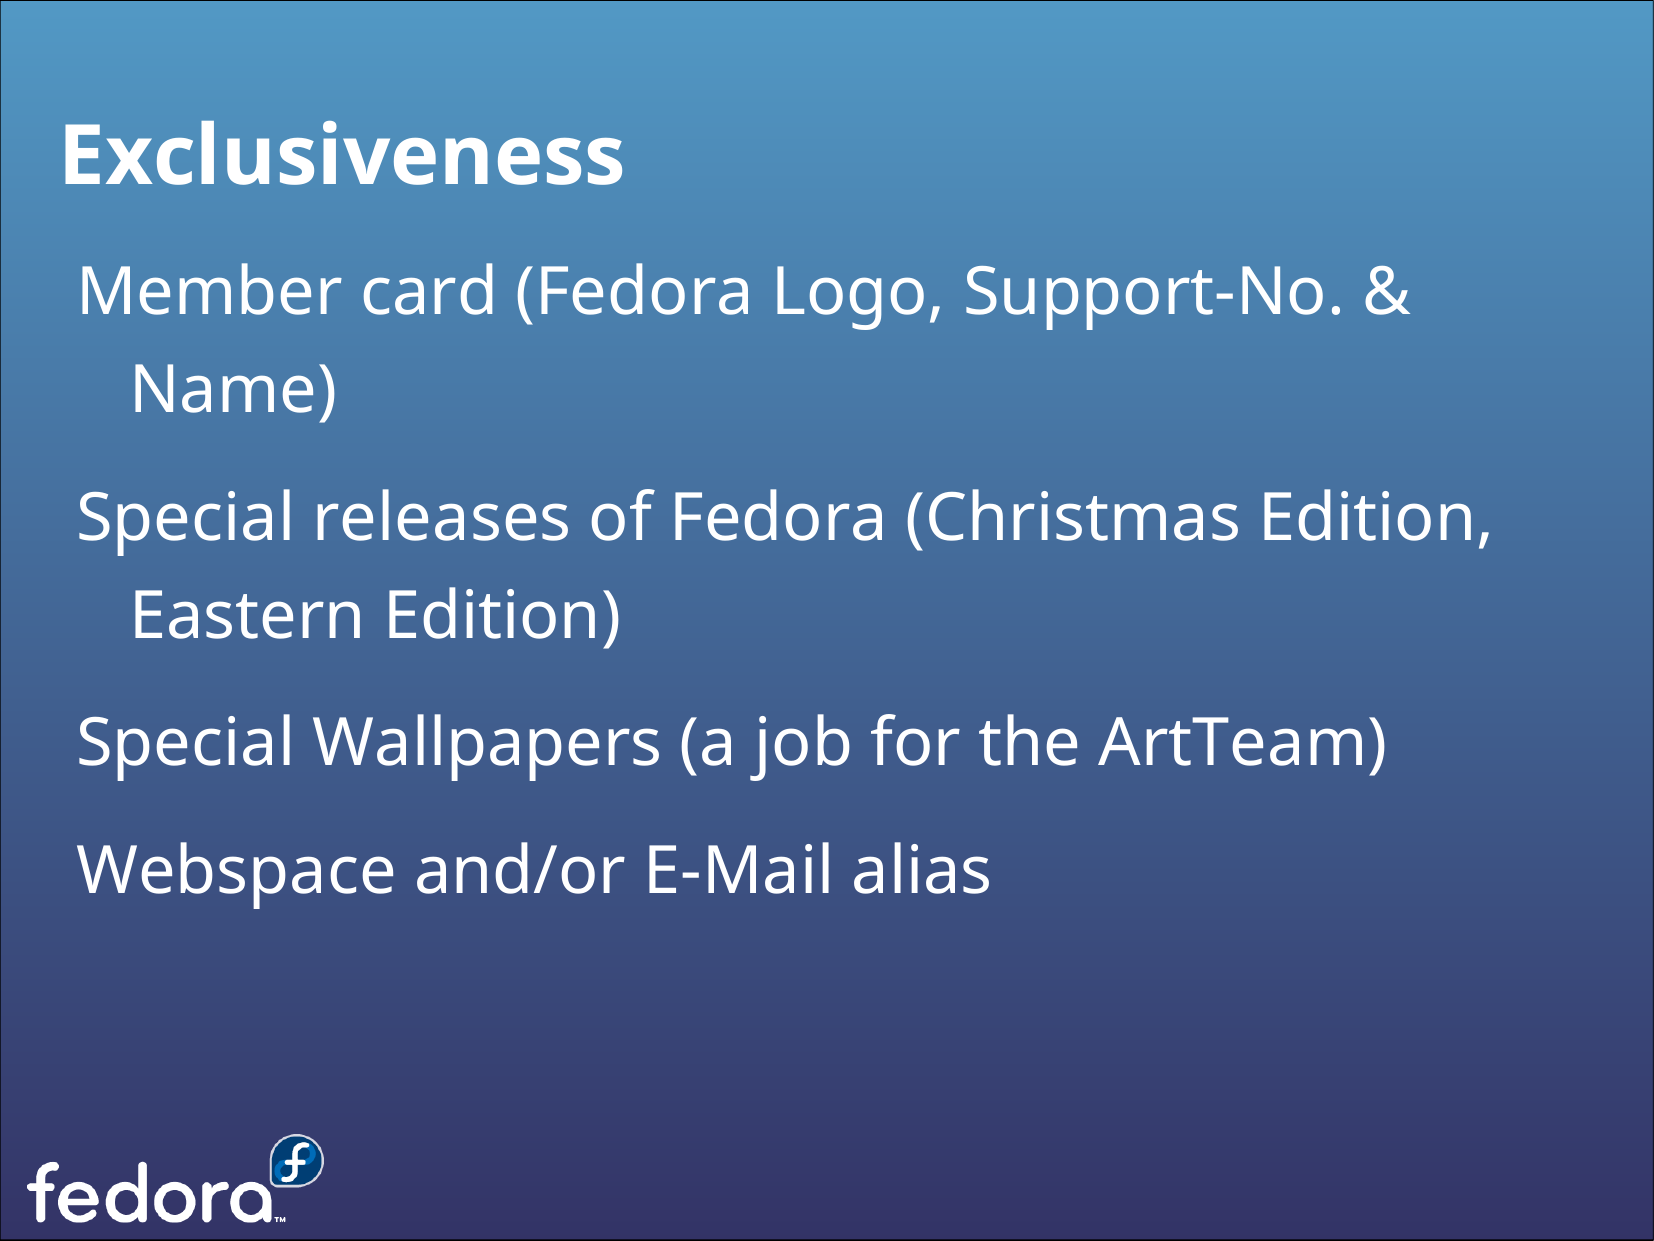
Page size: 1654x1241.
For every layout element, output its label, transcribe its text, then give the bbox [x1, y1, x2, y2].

list Member card (Fedora Logo, Support-No. & Name) Special releases of Fedora (Christmas Edition, Eastern Edition) Special Wallpapers (a job for the ArtTeam) Webspace and/or E-Mail alias [59, 236, 1624, 1048]
picture [26, 1133, 325, 1223]
title Exclusiveness [59, 95, 1624, 200]
